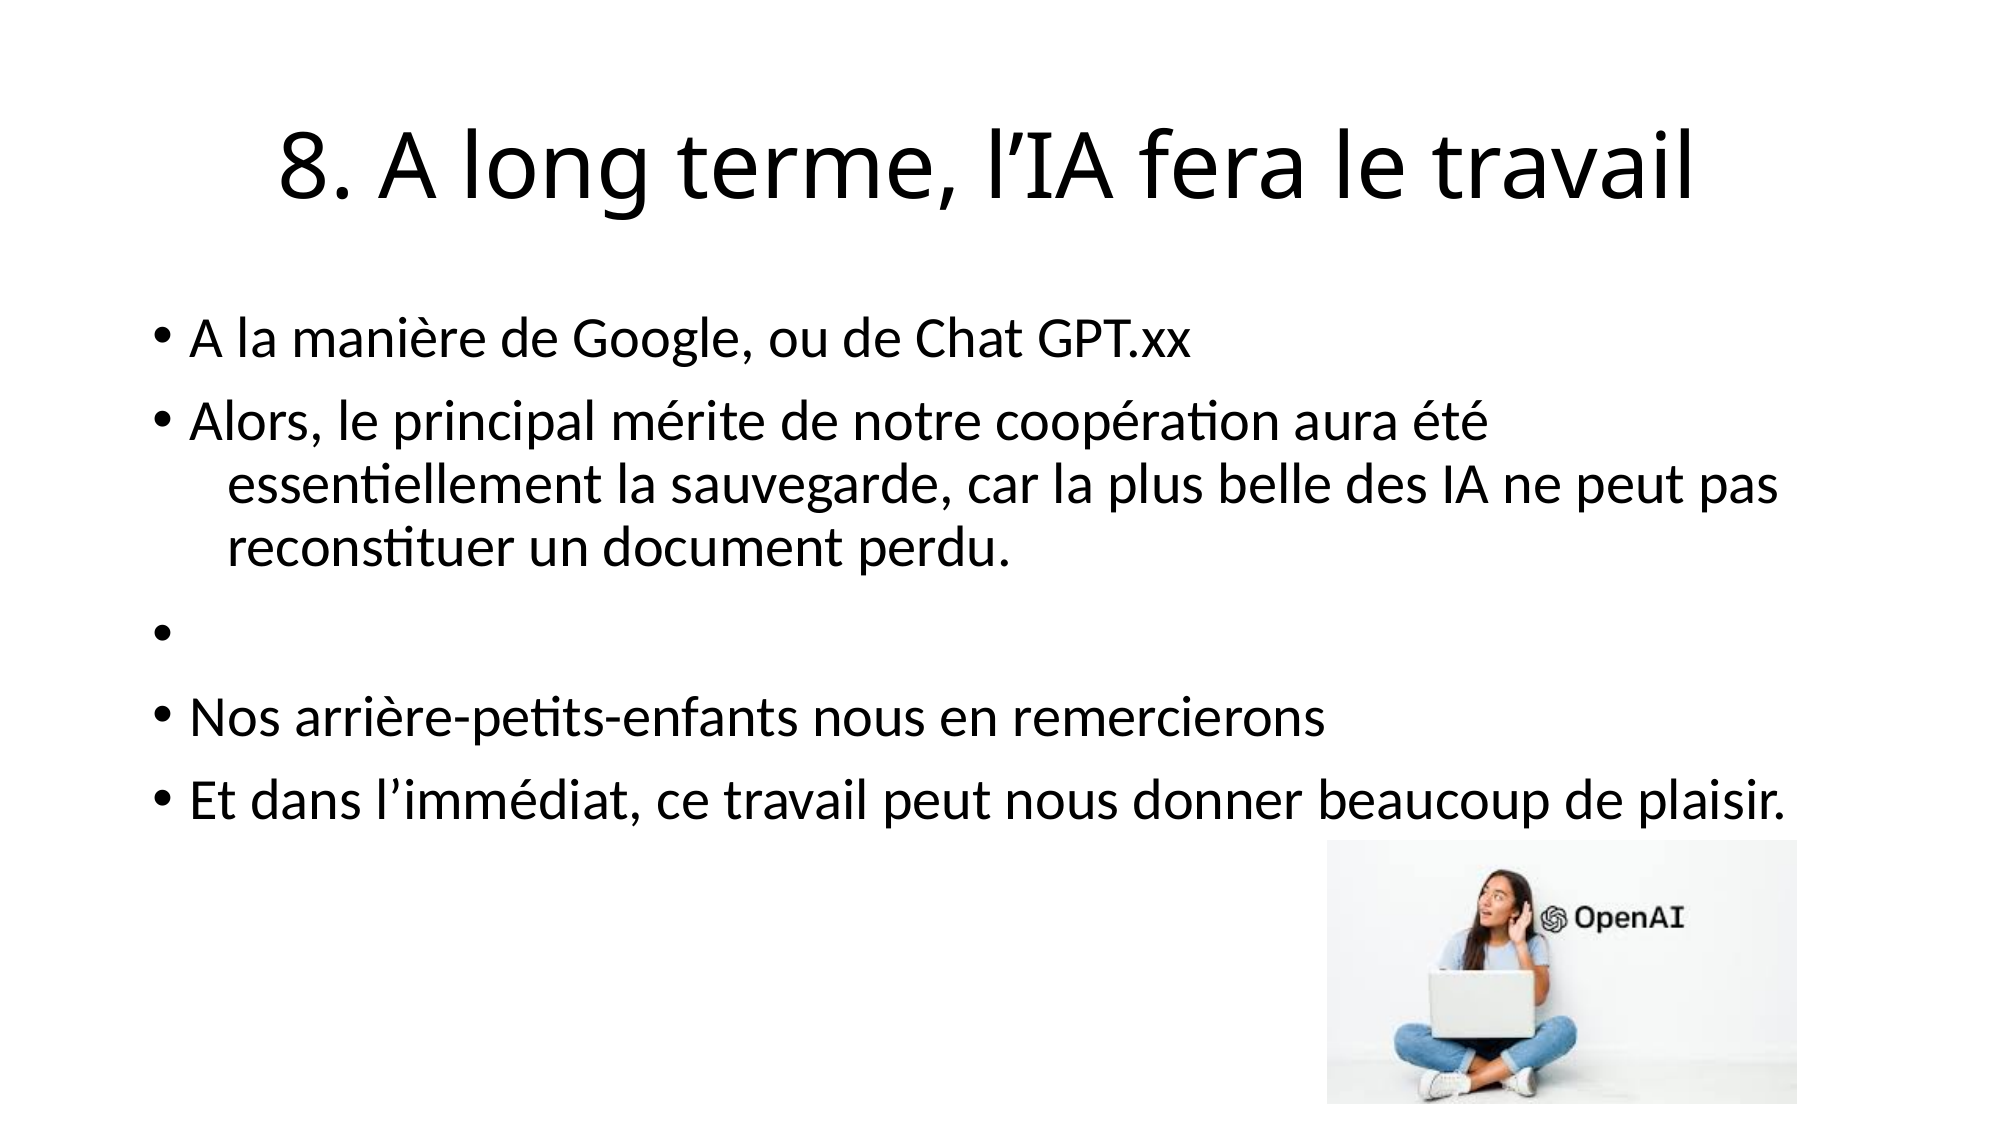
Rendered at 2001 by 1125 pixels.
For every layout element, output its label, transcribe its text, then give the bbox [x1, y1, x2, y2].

list A la manière de Google, ou de Chat GPT.xx Alors, le principal mérite de notre coopération aura été essentiellement la sauvegarde, car la plus belle des IA ne peut pas reconstituer un document perdu. Nos arrière-petits-enfants nous en remercierons Et dans l’immédiat, ce travail peut nous donner beaucoup de plaisir. [137, 299, 1863, 1014]
picture [1327, 840, 1797, 1104]
title 8. A long terme, l’IA fera le travail [137, 59, 1863, 278]
